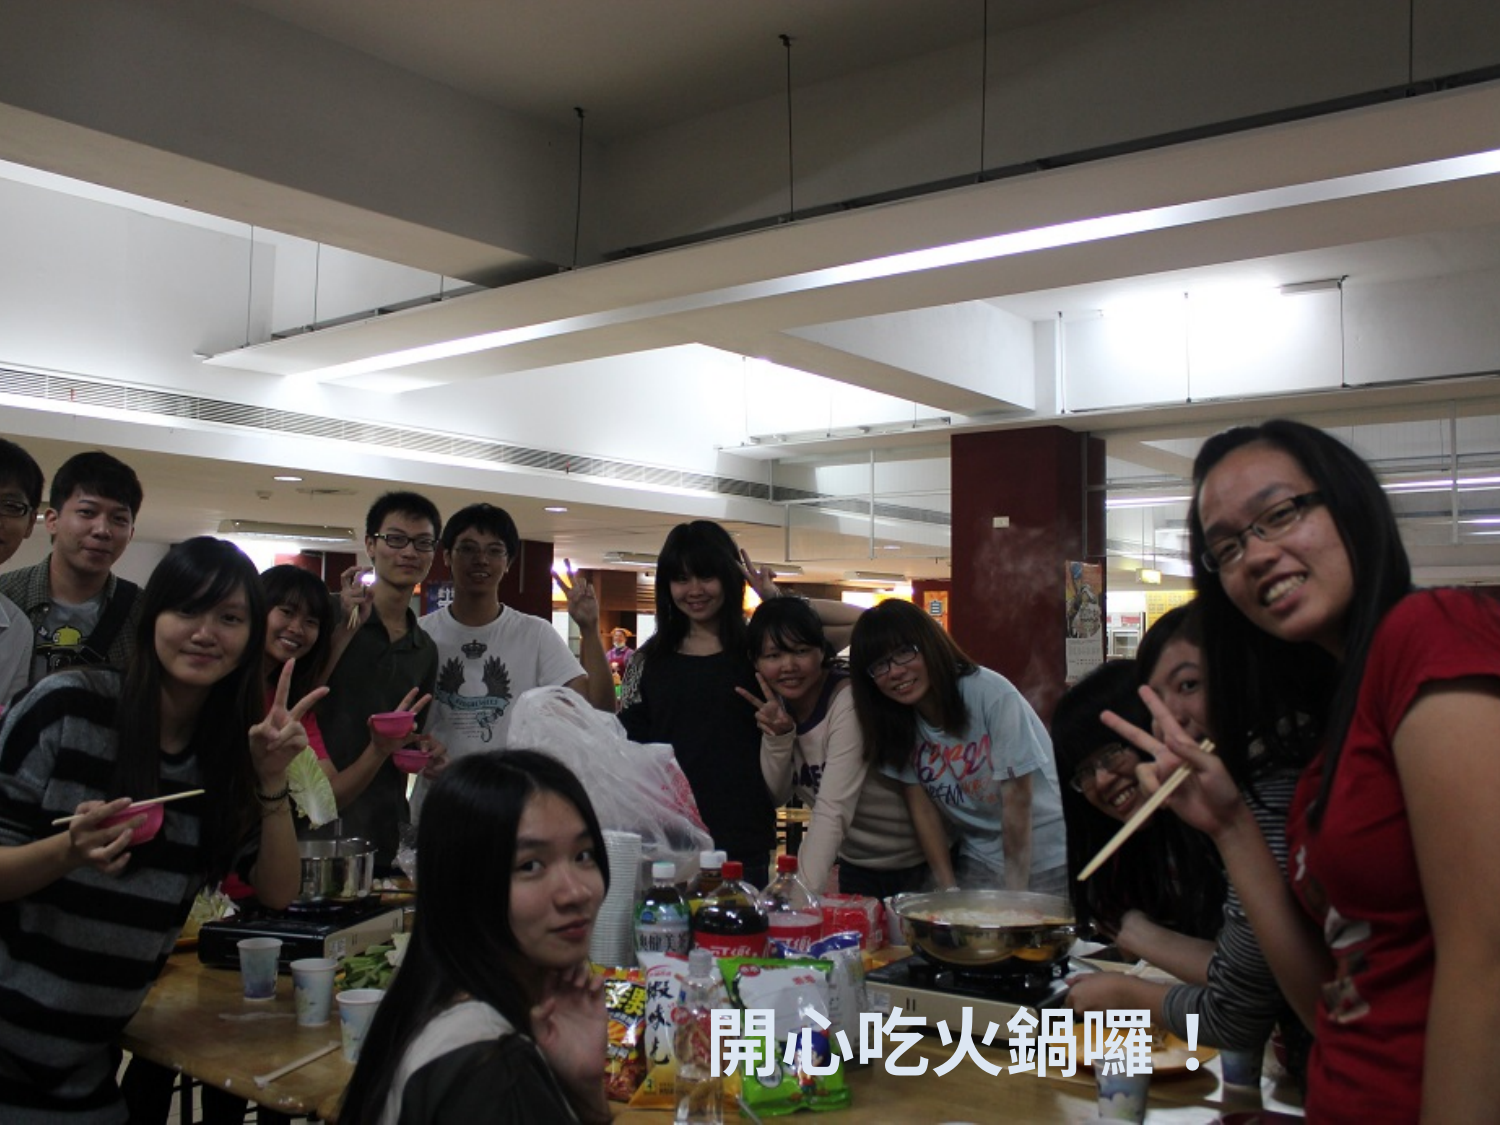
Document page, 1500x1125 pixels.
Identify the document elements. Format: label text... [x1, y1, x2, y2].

text_box 開心吃火鍋囉！ [690, 987, 1247, 1094]
picture [0, 0, 1500, 1125]
